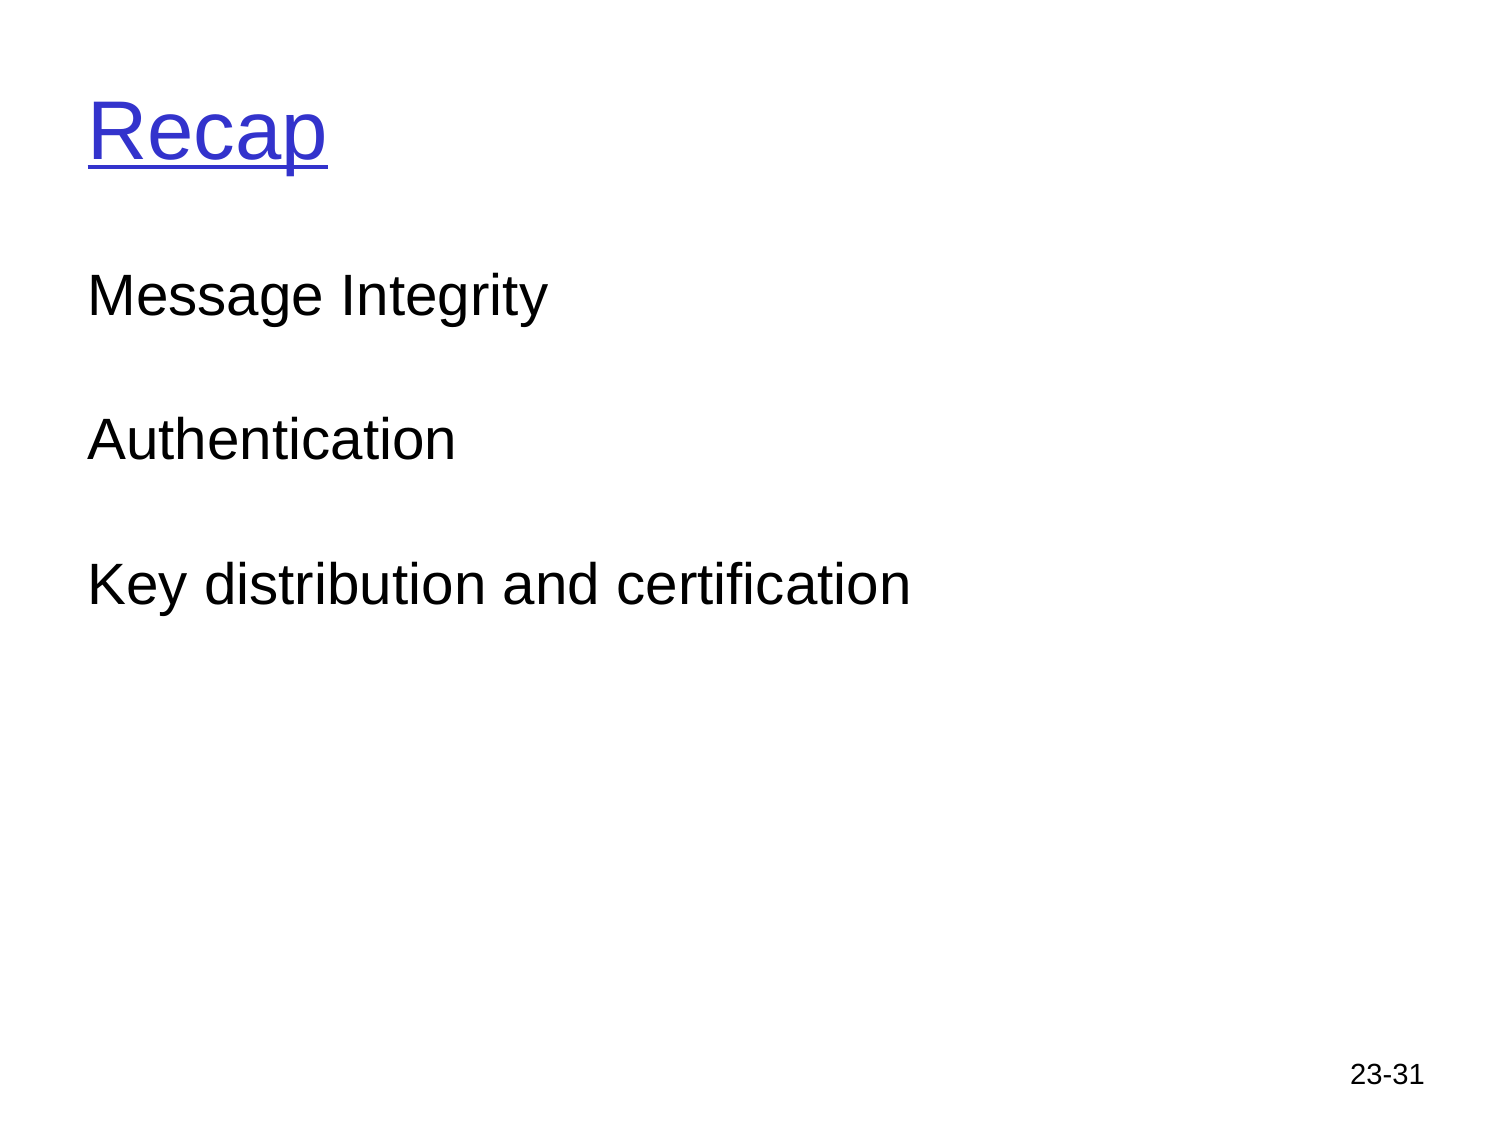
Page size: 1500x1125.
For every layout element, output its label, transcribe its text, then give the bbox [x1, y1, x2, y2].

title Recap [87, 23, 1363, 239]
list Message Integrity Authentication Key distribution and certification [87, 262, 1363, 1026]
